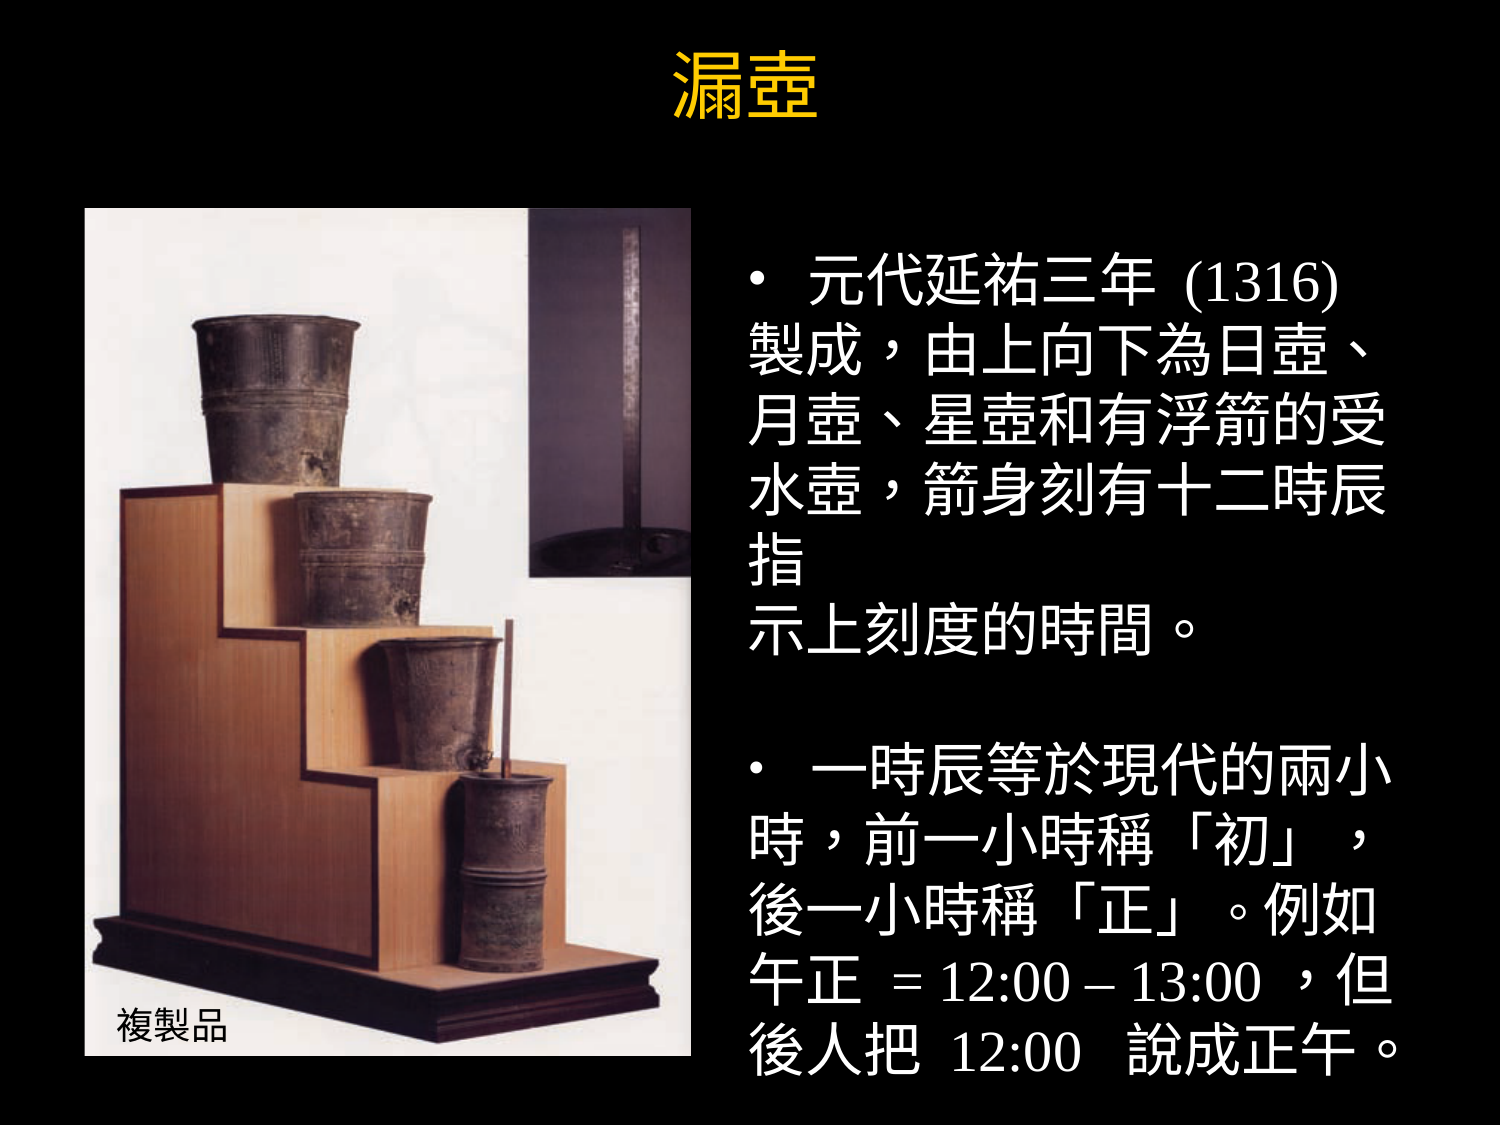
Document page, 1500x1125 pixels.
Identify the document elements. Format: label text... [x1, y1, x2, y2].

text_box 漏壺 [655, 30, 857, 137]
text_box 複製品 [101, 993, 244, 1055]
picture [84, 208, 691, 1056]
text_box 元代延祐三年 (1316) 製成，由上向下為日壺、月壺、星壺和有浮箭的受水壺，箭身刻有十二時辰指 示上刻度的時間。 一時辰等於現代的兩小時，前一小時稱「初」，後一小時稱「正」。例如午正 = 12:00 – 13:00，但後人把 12:00 說成正午。 [732, 235, 1425, 1091]
